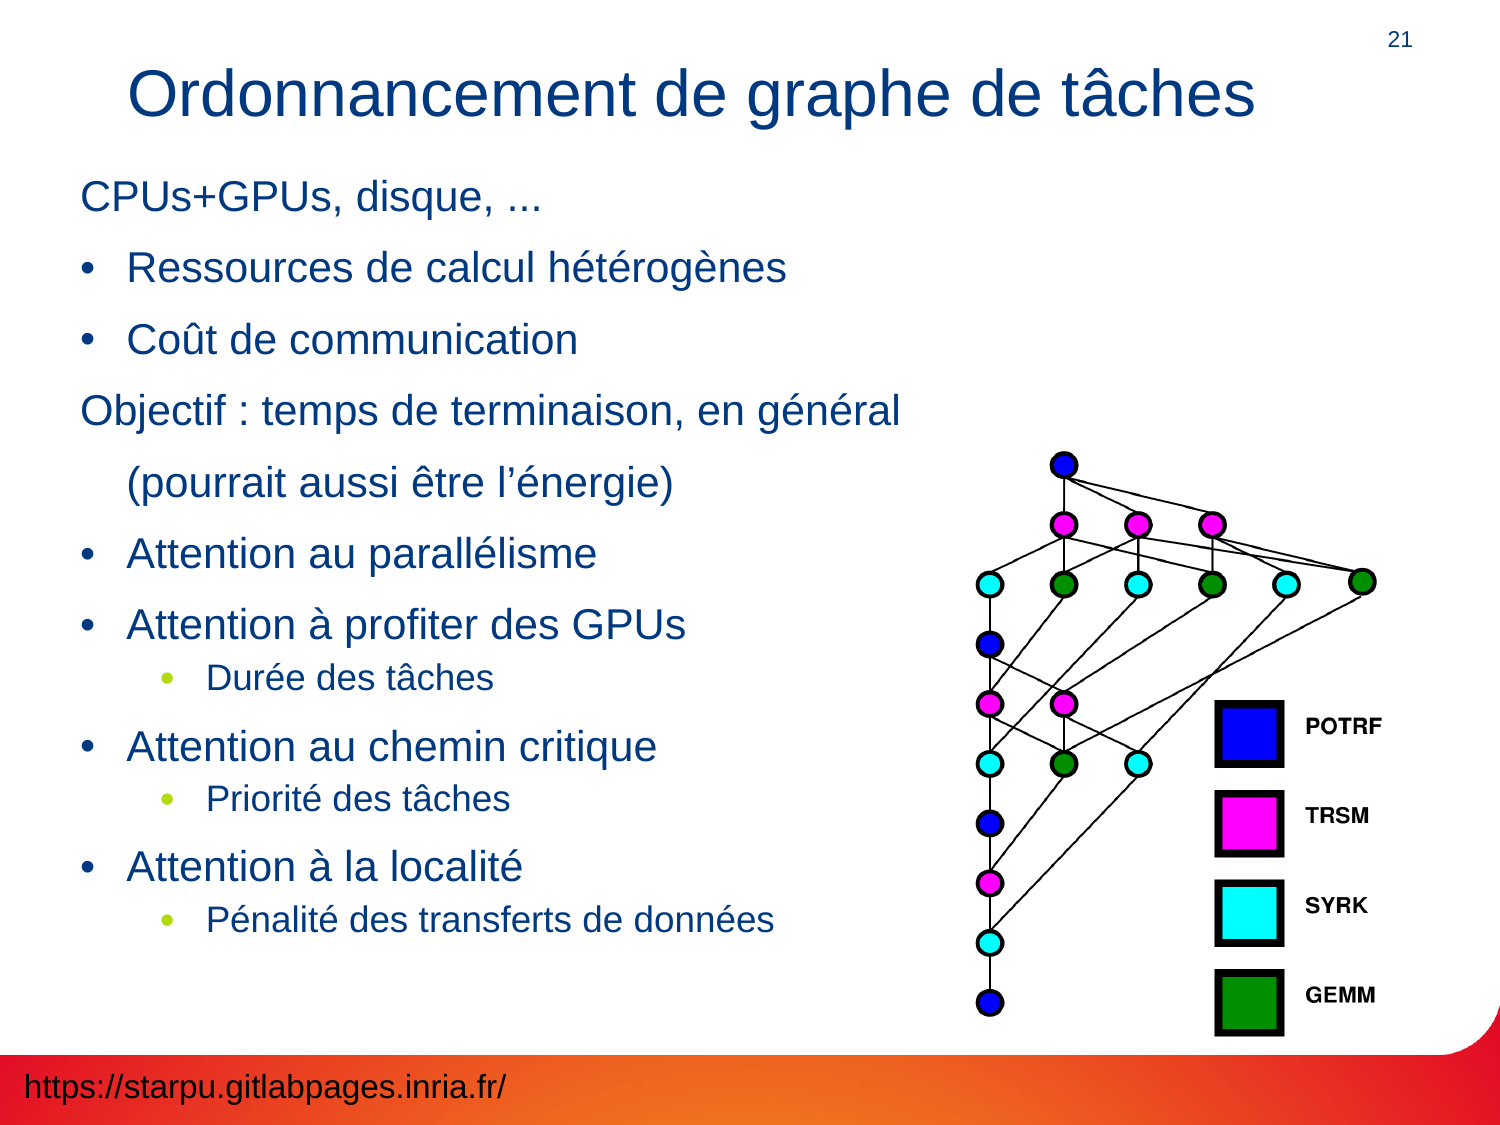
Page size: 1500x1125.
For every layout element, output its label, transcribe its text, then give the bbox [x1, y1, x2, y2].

picture [0, 412, 1500, 1125]
list CPUs+GPUs, disque, ... Ressources de calcul hétérogènes Coût de communication Objectif : temps de terminaison, en général (pourrait aussi être l’énergie) Attention au parallélisme Attention à profiter des GPUs Durée des tâches Attention au chemin critique Priorité des tâches Attention à la localité Pénalité des transferts de données [65, 164, 1428, 1000]
title Ordonnancement de graphe de tâches [112, 0, 1474, 188]
